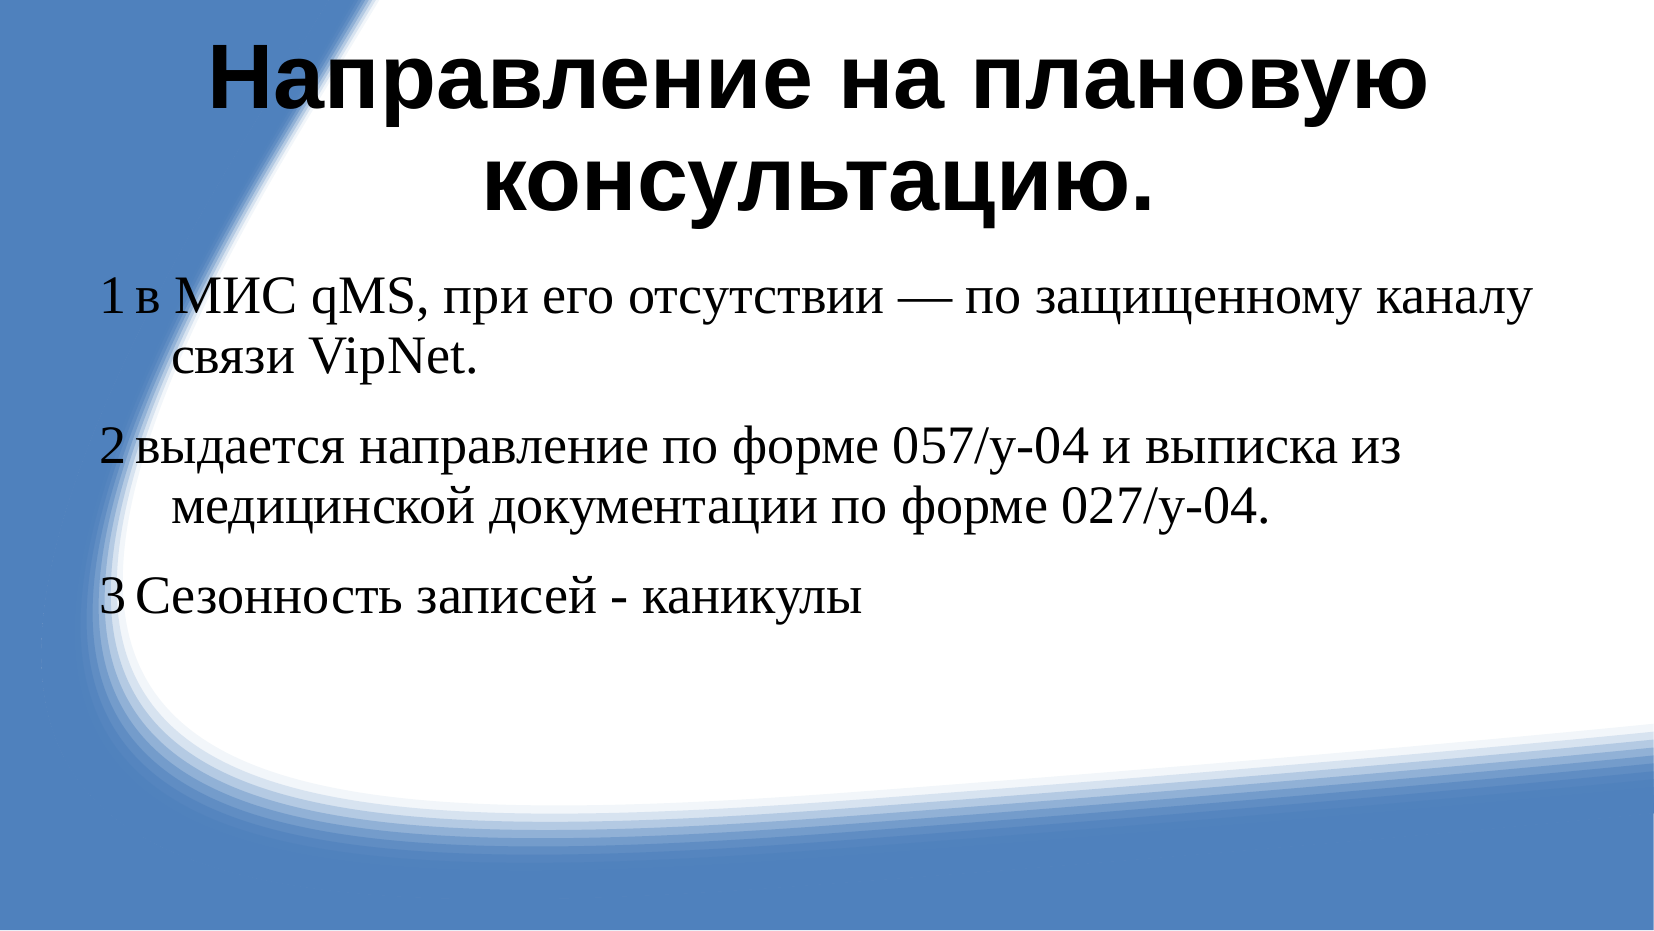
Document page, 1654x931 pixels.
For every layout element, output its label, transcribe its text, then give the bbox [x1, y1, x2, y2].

list в МИС qMS, при его отсутствии — по защищенному каналу связи VipNet. выдается направление по форме 057/у-04 и выписка из медицинской документации по форме 027/у-04. Сезонность записей - каникулы [82, 258, 1571, 798]
title Направление на плановую консультацию. [75, 50, 1564, 206]
